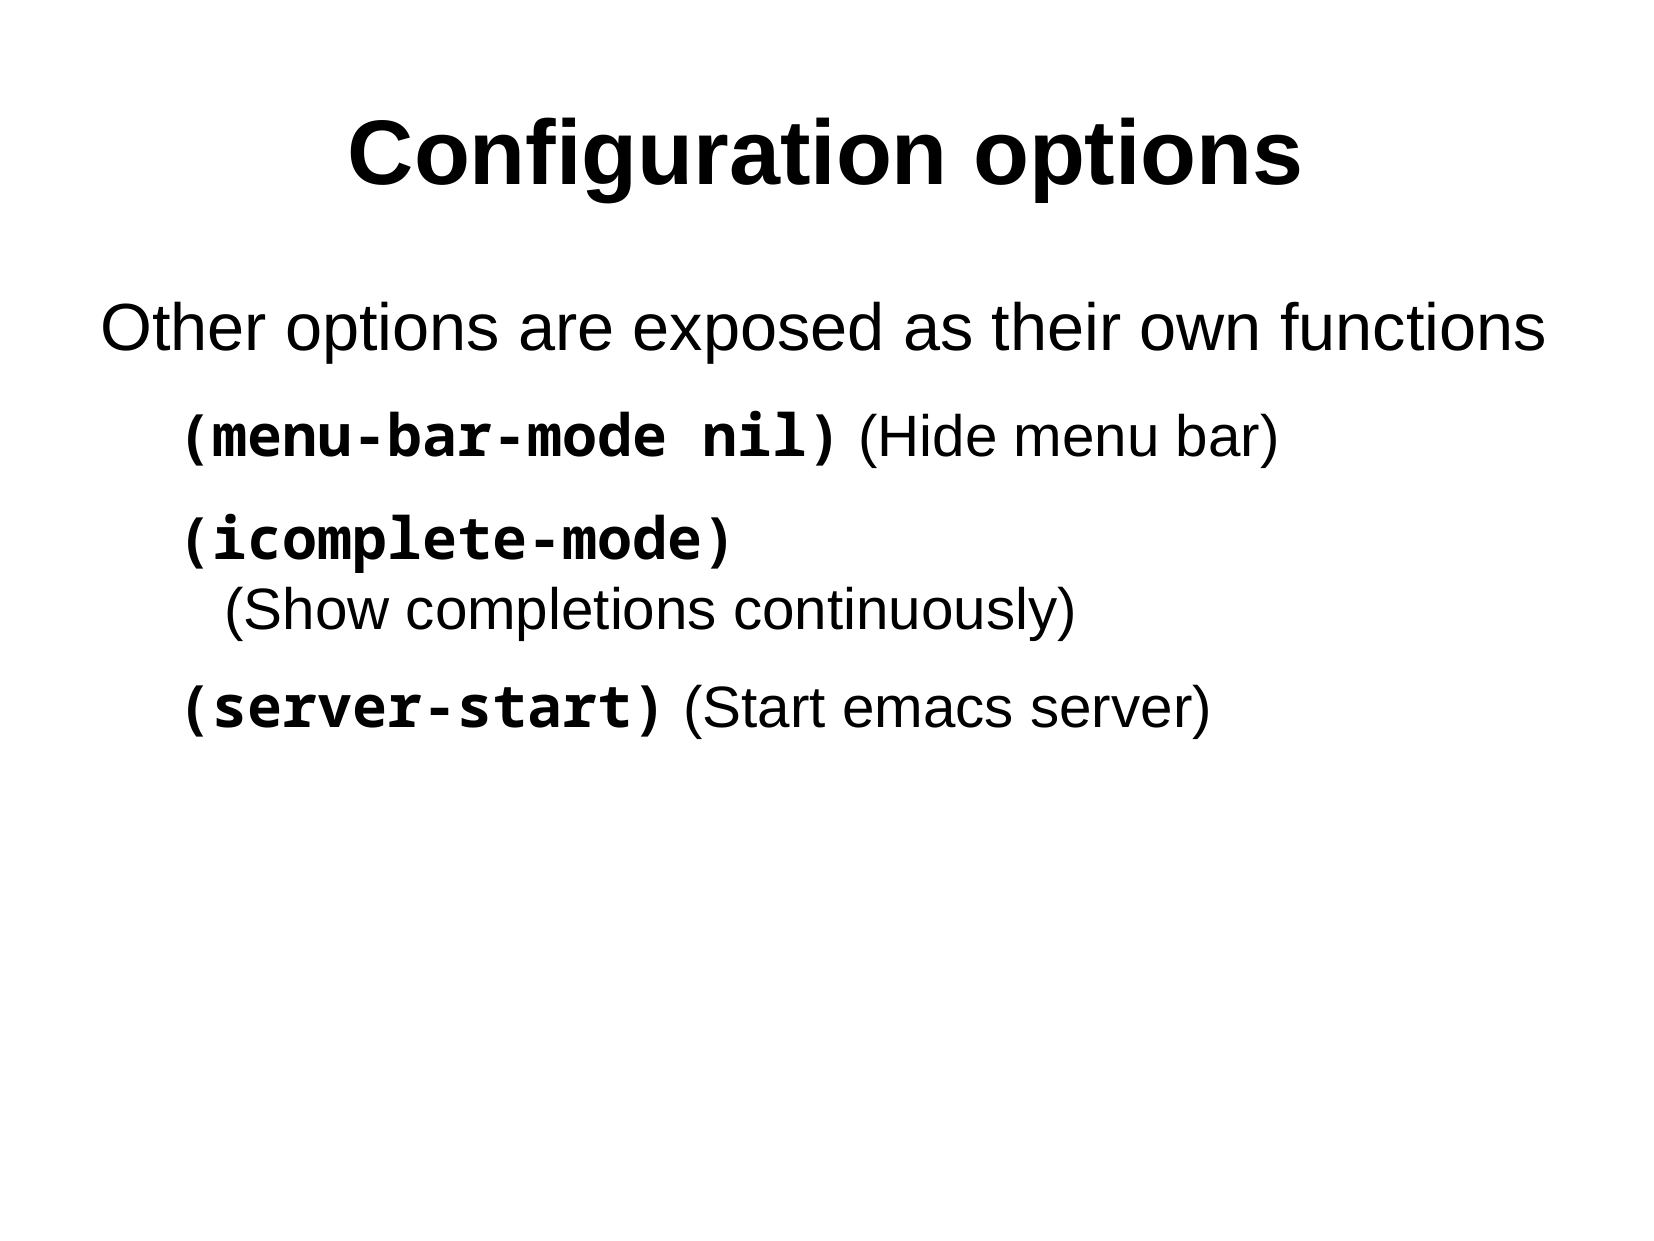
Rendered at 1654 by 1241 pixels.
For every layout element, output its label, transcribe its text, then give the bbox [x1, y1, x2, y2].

title Configuration options [82, 49, 1571, 257]
list Other options are exposed as their own functions (menu-bar-mode nil) (Hide menu bar) (icomplete-mode) (Show completions continuously) (server-start) (Start emacs server) [82, 290, 1571, 1109]
